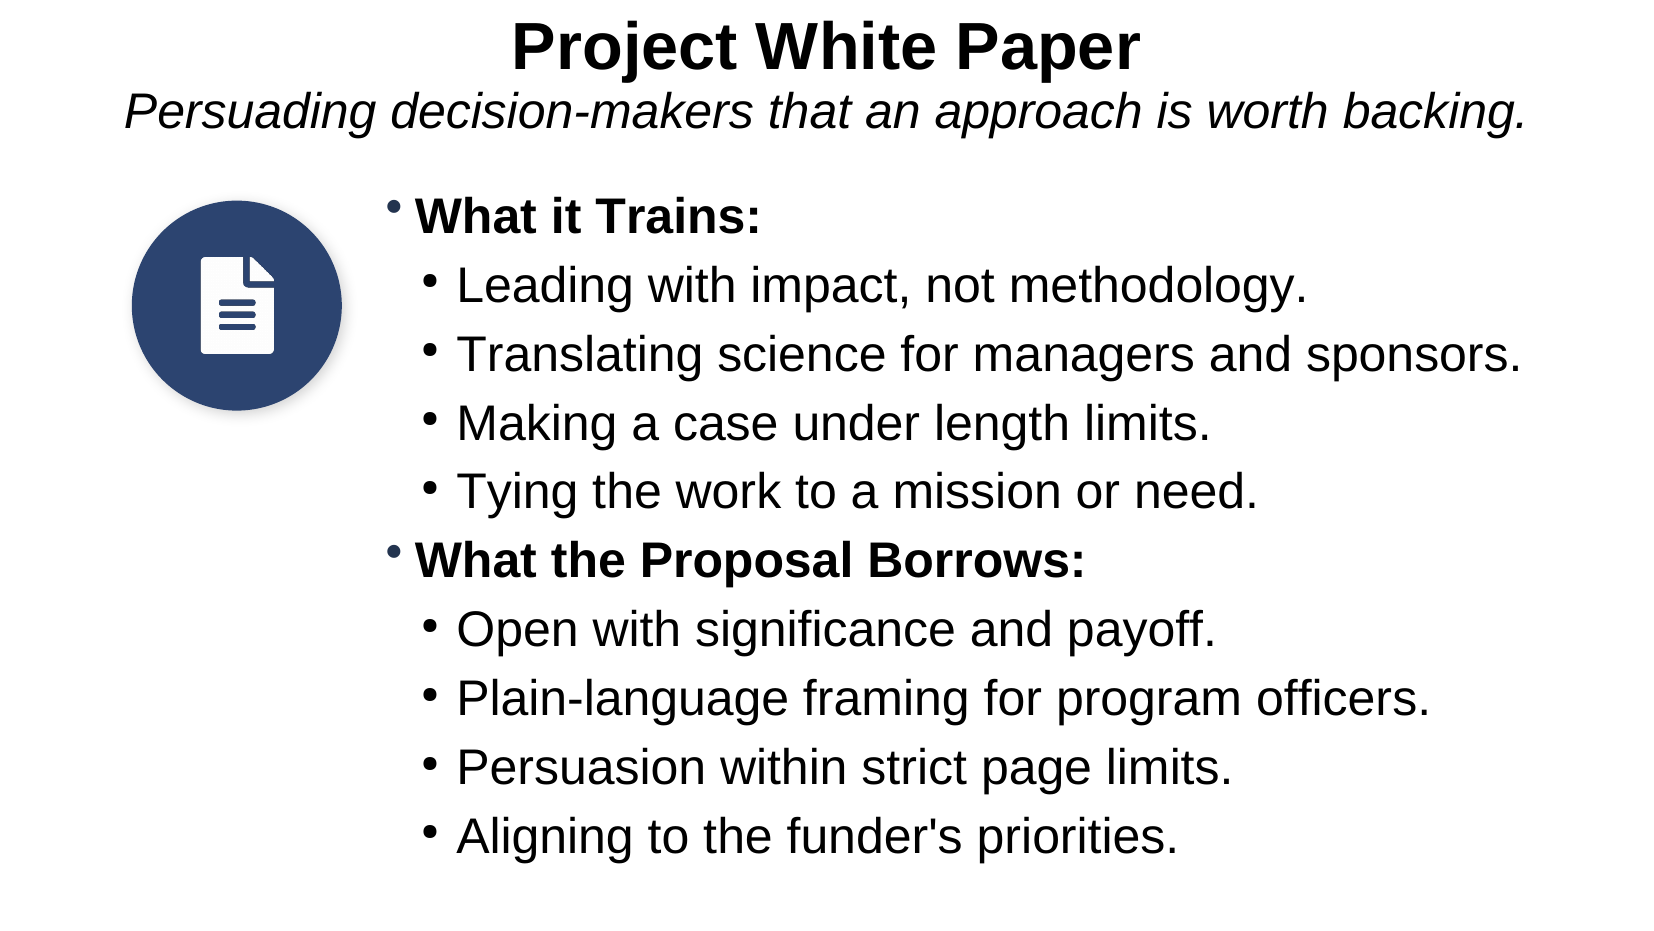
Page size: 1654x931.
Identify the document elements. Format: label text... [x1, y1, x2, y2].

title Project White Paper Persuading decision-makers that an approach is worth backing. [0, 0, 1654, 151]
text_box [131, 200, 342, 411]
text_box What it Trains: Leading with impact, not methodology. Translating science for managers and sponsors. Making a case under length limits. Tying the work to a mission or need. What the Proposal Borrows: Open with significance and payoff. Plain-language framing for program officers. Persuasion within strict page limits. Aligning to the funder's priorities. [370, 175, 1609, 889]
picture [188, 257, 286, 354]
